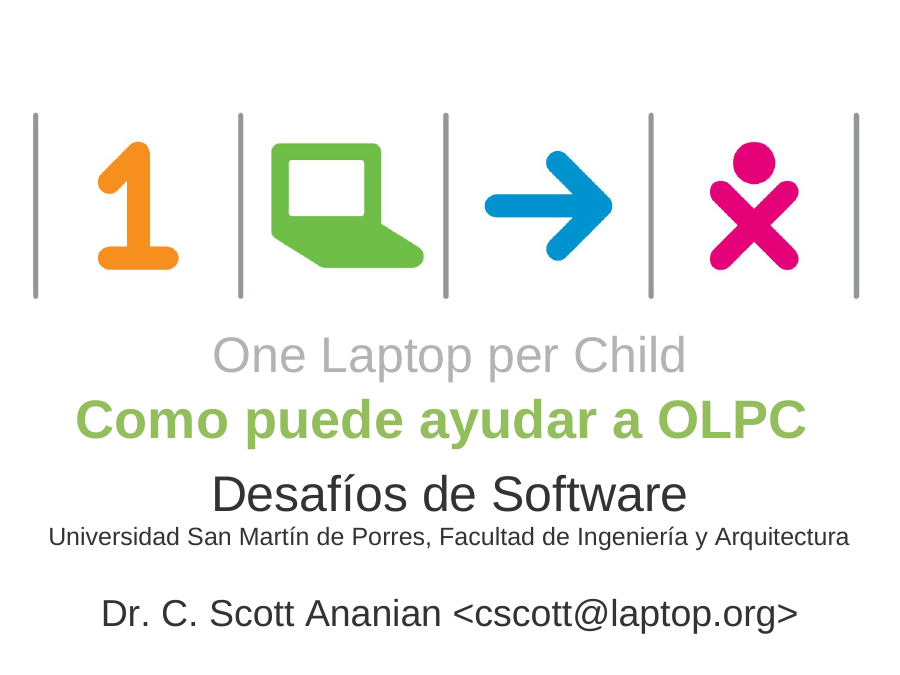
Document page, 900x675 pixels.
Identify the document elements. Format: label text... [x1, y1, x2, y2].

text_box One Laptop per Child [197, 317, 703, 389]
text_box Desafíos de Software Universidad San Martín de Porres, Facultad de Ingeniería y Arquitectura Dr. C. Scott Ananian <cscott@laptop.org> [0, 412, 900, 670]
title Como puede ayudar a OLPC [37, 389, 848, 488]
picture [0, 69, 900, 345]
